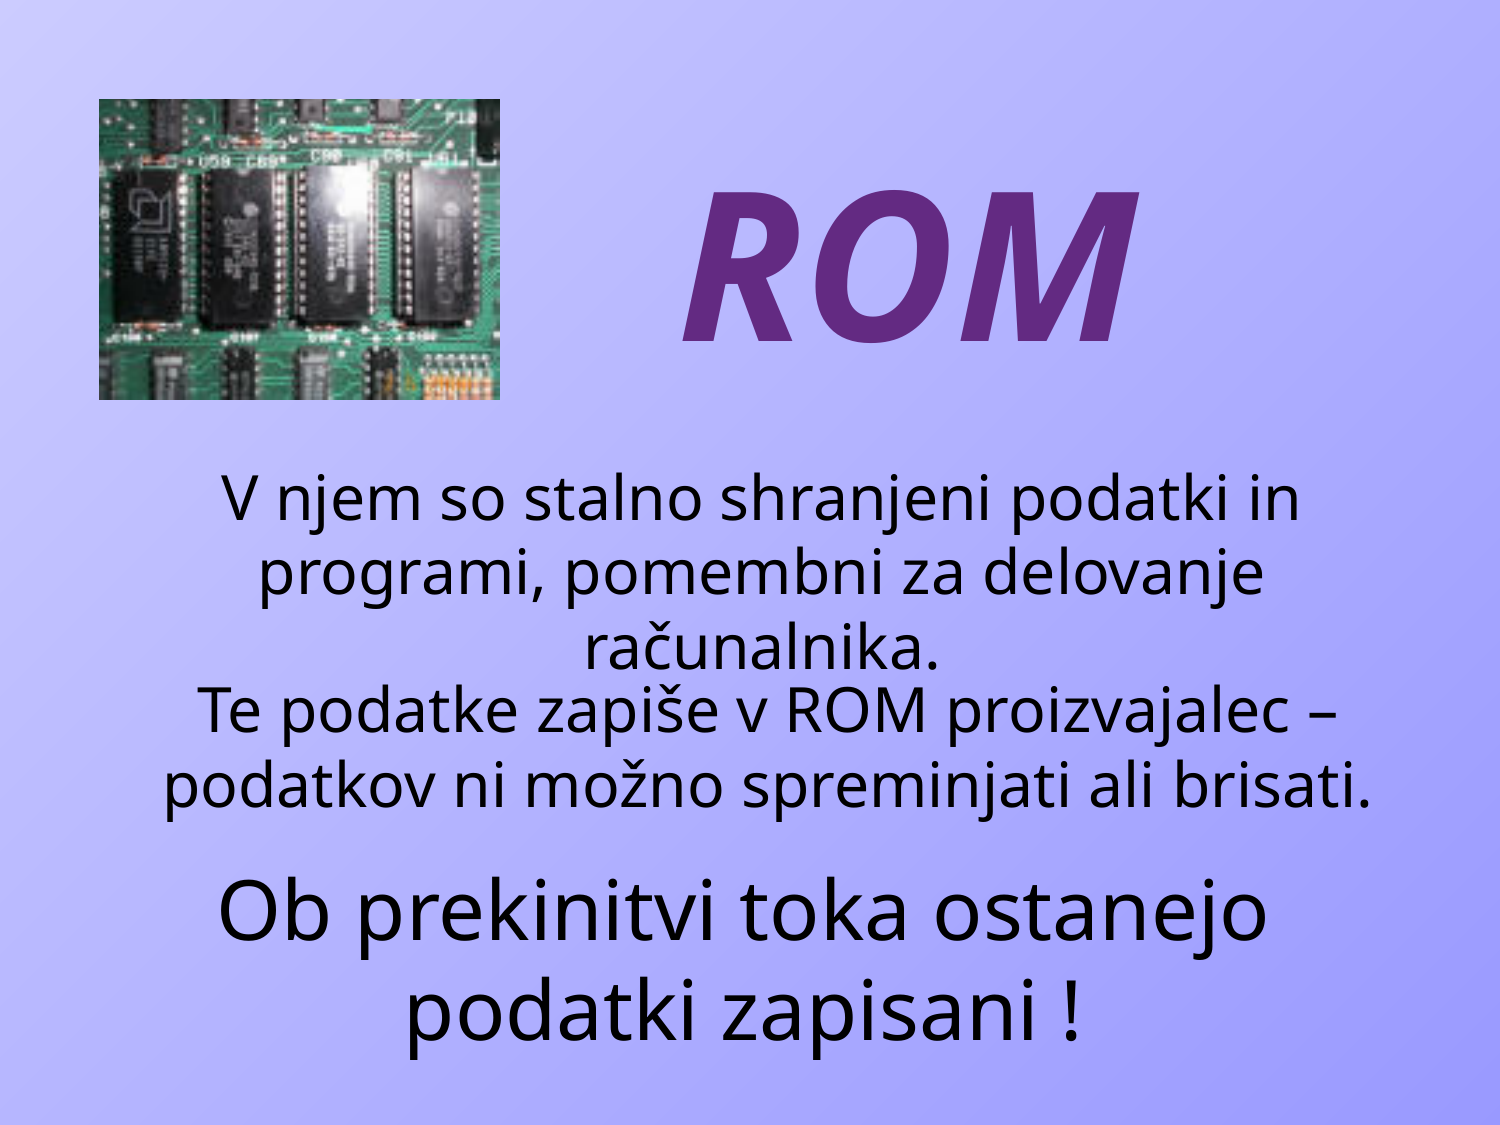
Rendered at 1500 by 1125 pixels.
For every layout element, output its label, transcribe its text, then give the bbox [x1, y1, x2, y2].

picture [99, 99, 500, 400]
text_box Ob prekinitvi toka ostanejo podatki zapisani ! [50, 849, 1438, 1066]
text_box Te podatke zapiše v ROM proizvajalec – podatkov ni možno spreminjati ali brisati. [99, 662, 1438, 828]
text_box V njem so stalno shranjeni podatki in programi, pomembni za delovanje računalnika. [75, 450, 1450, 691]
text_box ROM [662, 125, 1238, 391]
